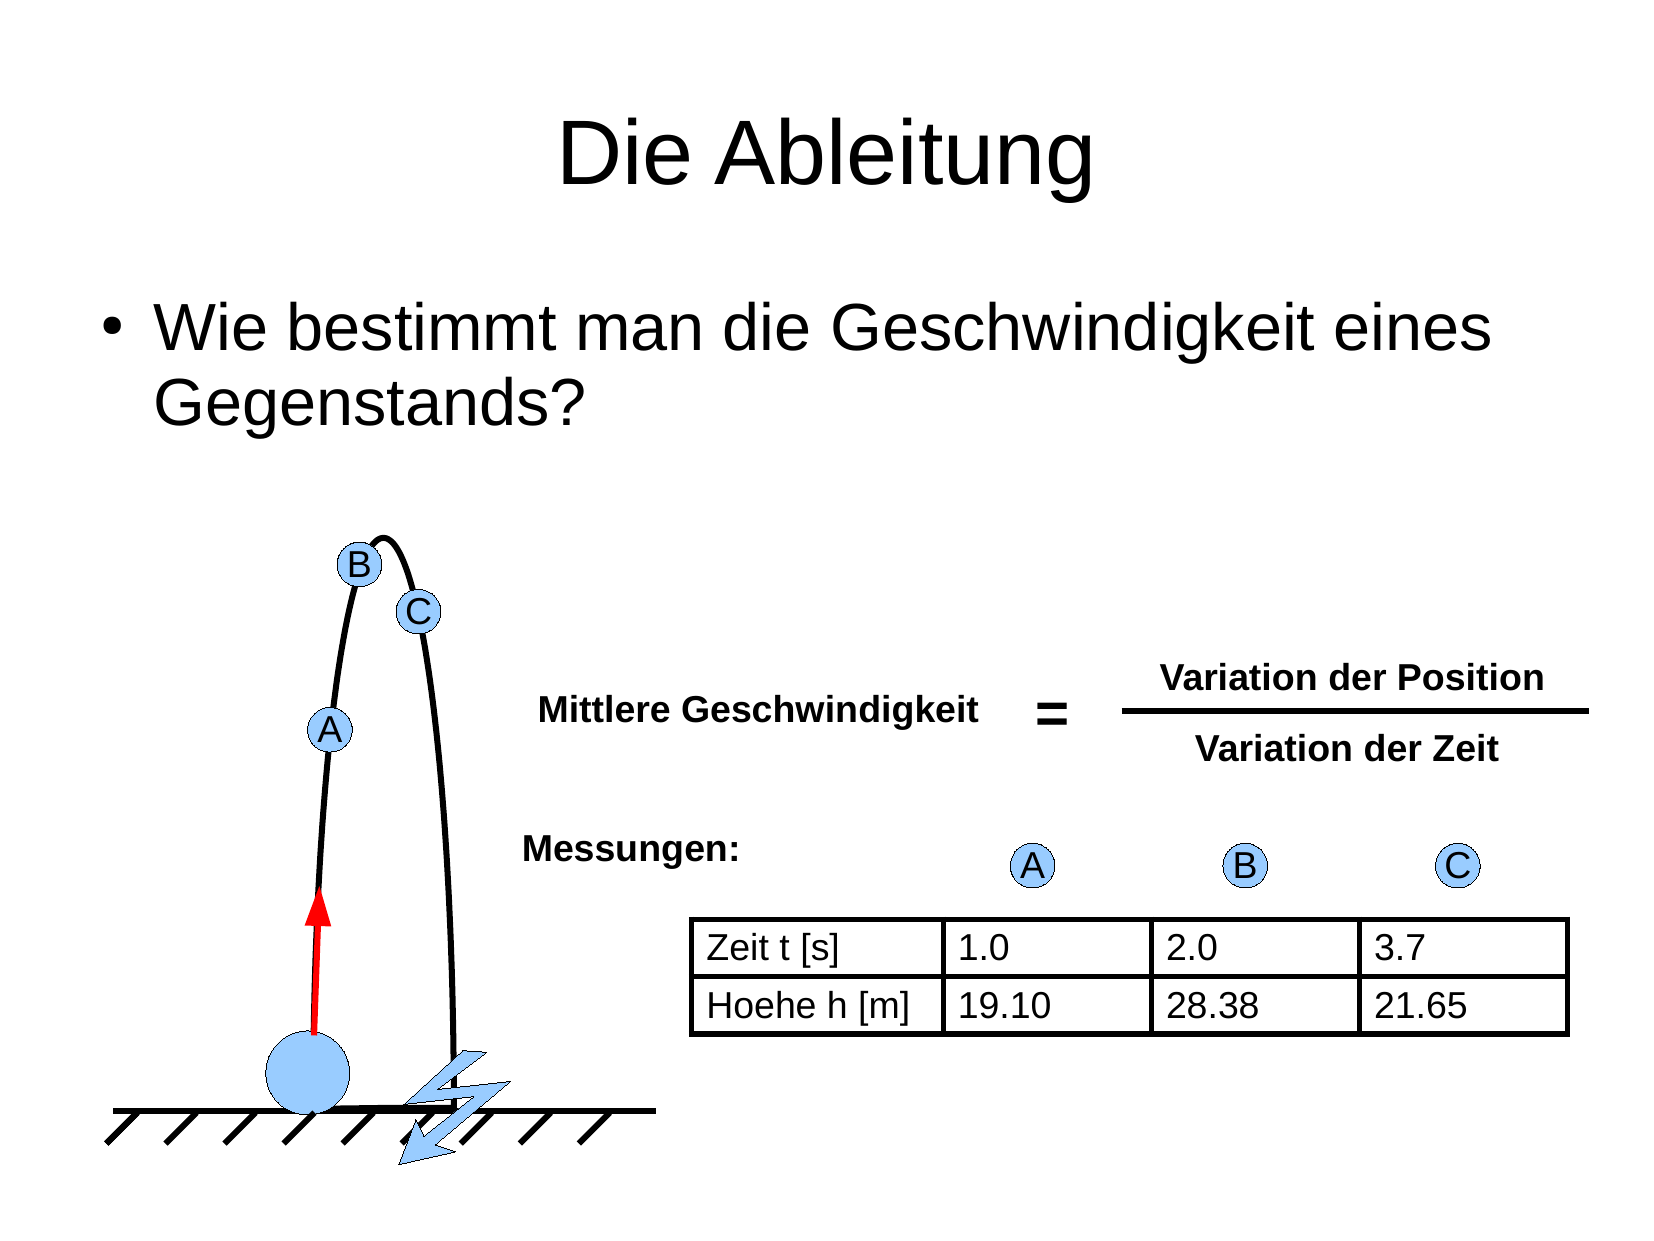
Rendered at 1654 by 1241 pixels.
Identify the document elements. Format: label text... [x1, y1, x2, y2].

text_box Variation der Zeit [1180, 719, 1515, 777]
text_box = [1020, 673, 1085, 754]
title Die Ableitung [82, 56, 1571, 250]
text_box Mittlere Geschwindigkeit [522, 680, 995, 738]
table_header 3.7 [1362, 922, 1565, 974]
text_box A [307, 707, 353, 753]
table_header 2.0 [1154, 922, 1357, 974]
text_box A [1010, 843, 1055, 888]
text_box C [1435, 843, 1481, 888]
table_header 1.0 [946, 922, 1149, 974]
list Wie bestimmt man die Geschwindigkeit eines Gegenstands? [82, 290, 1571, 1094]
text_box B [337, 542, 382, 587]
text_box Variation der Position [1144, 648, 1561, 706]
text_box Messungen: [507, 820, 842, 877]
table_cell Hoehe h [m] [694, 979, 941, 1031]
text_box B [1222, 843, 1268, 888]
table_cell 28.38 [1154, 979, 1357, 1031]
table_cell 21.65 [1362, 979, 1565, 1031]
text_box C [396, 589, 441, 634]
text_box [265, 537, 511, 1165]
table_cell 19.10 [946, 979, 1149, 1031]
table_header Zeit t [s] [694, 922, 941, 974]
